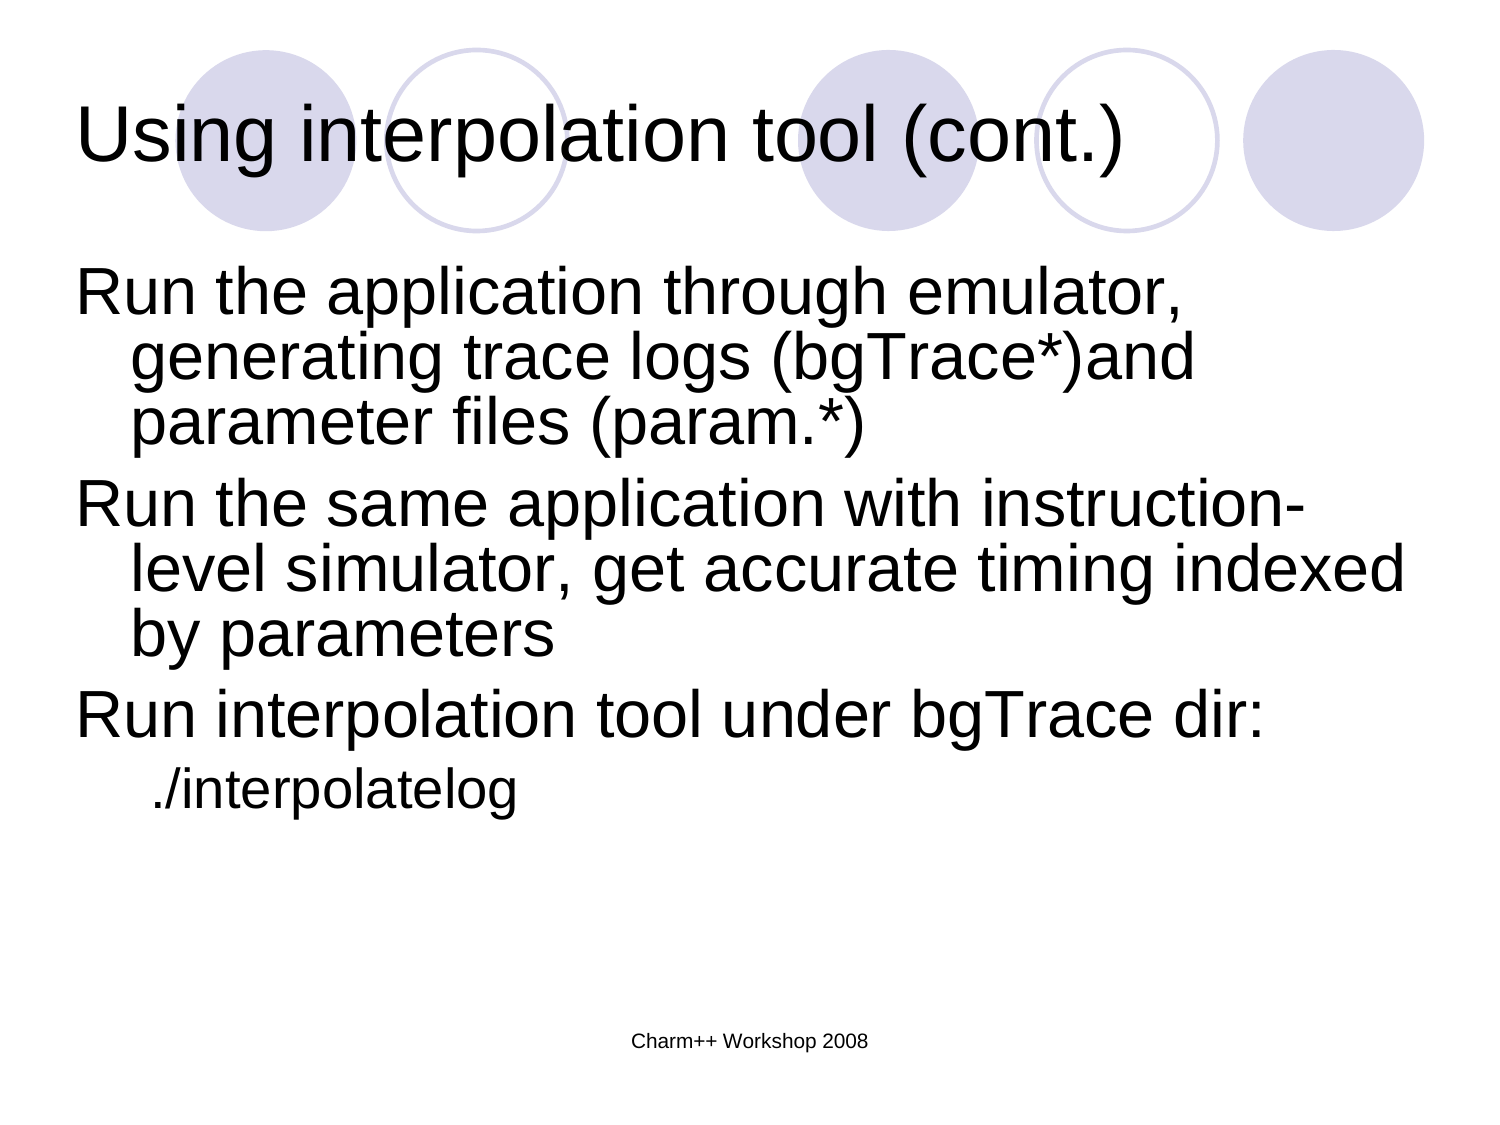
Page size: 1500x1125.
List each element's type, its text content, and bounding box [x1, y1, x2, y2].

title Using interpolation tool (cont.) [74, 45, 1425, 233]
list Run the application through emulator, generating trace logs (bgTrace*)and parameter files (param.*) Run the same application with instruction-level simulator, get accurate timing indexed by parameters Run interpolation tool under bgTrace dir: ./interpolatelog [74, 262, 1425, 1006]
